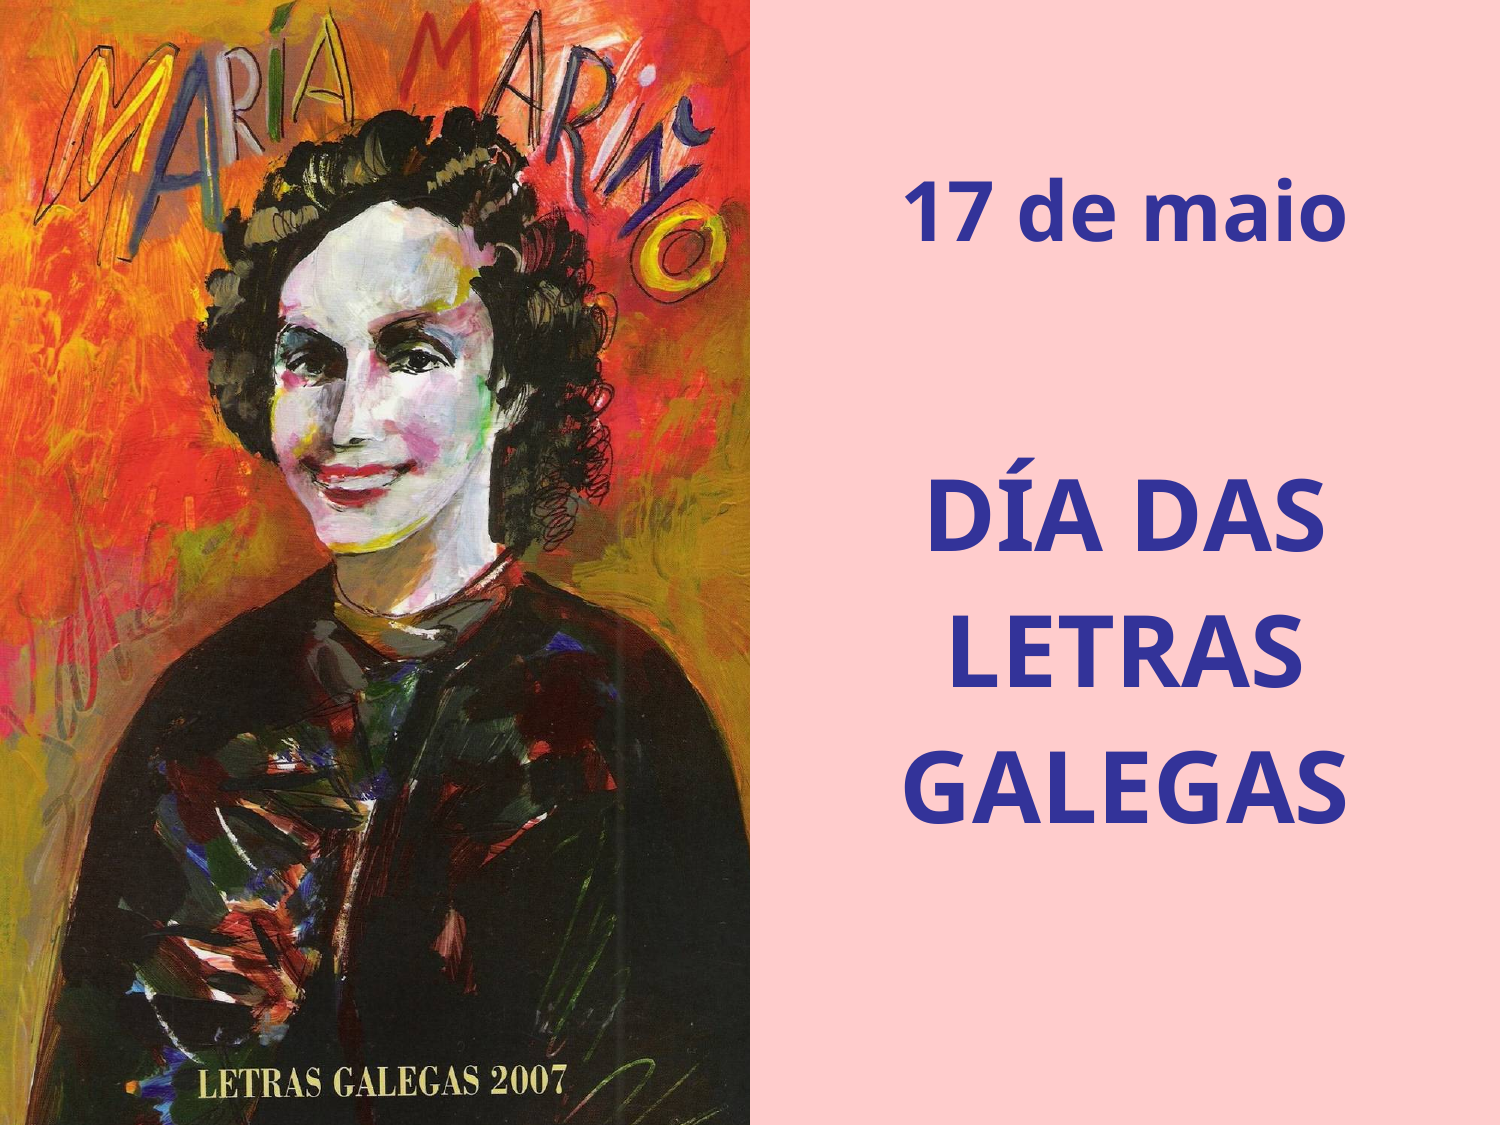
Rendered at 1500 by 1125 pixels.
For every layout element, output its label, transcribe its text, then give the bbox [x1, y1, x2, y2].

text_box 17 de maio DÍA DAS LETRAS GALEGAS [750, 0, 1500, 1125]
picture [0, 0, 750, 1125]
